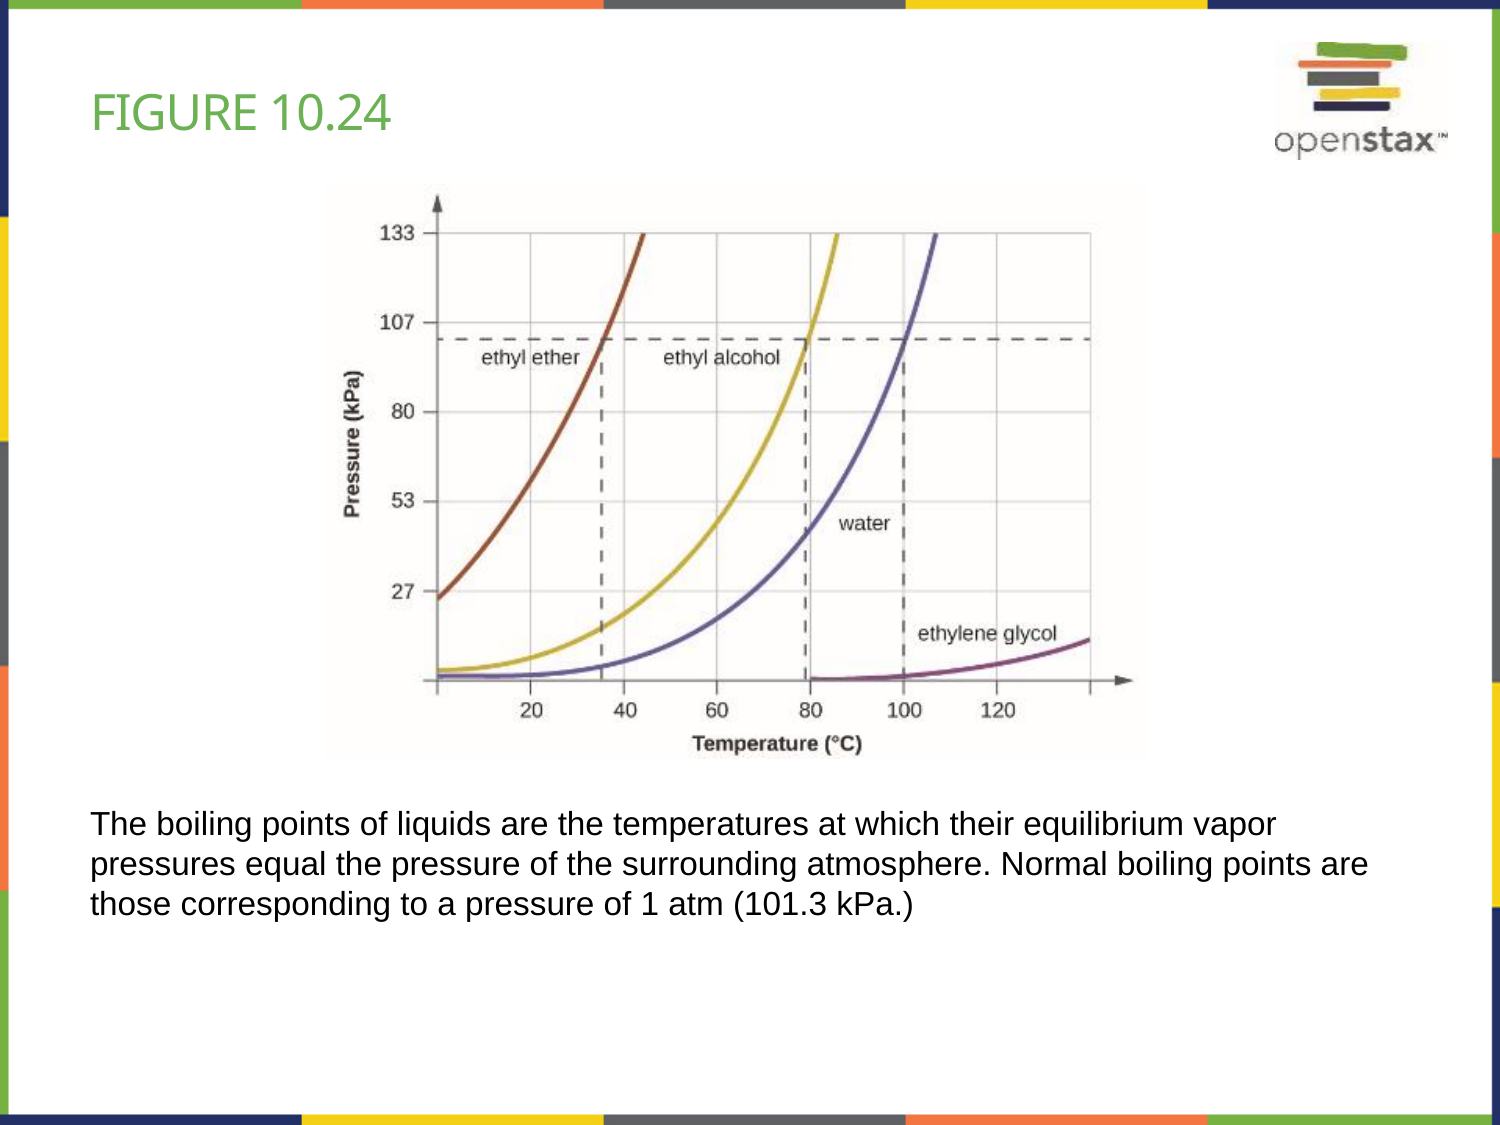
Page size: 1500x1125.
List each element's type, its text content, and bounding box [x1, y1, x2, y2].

list The boiling points of liquids are the temperatures at which their equilibrium vapor pressures equal the pressure of the surrounding atmosphere. Normal boiling points are those corresponding to a pressure of 1 atm (101.3 kPa.) [75, 794, 1398, 986]
title Figure 10.24 [75, 39, 1398, 148]
picture [0, 0, 1500, 1125]
